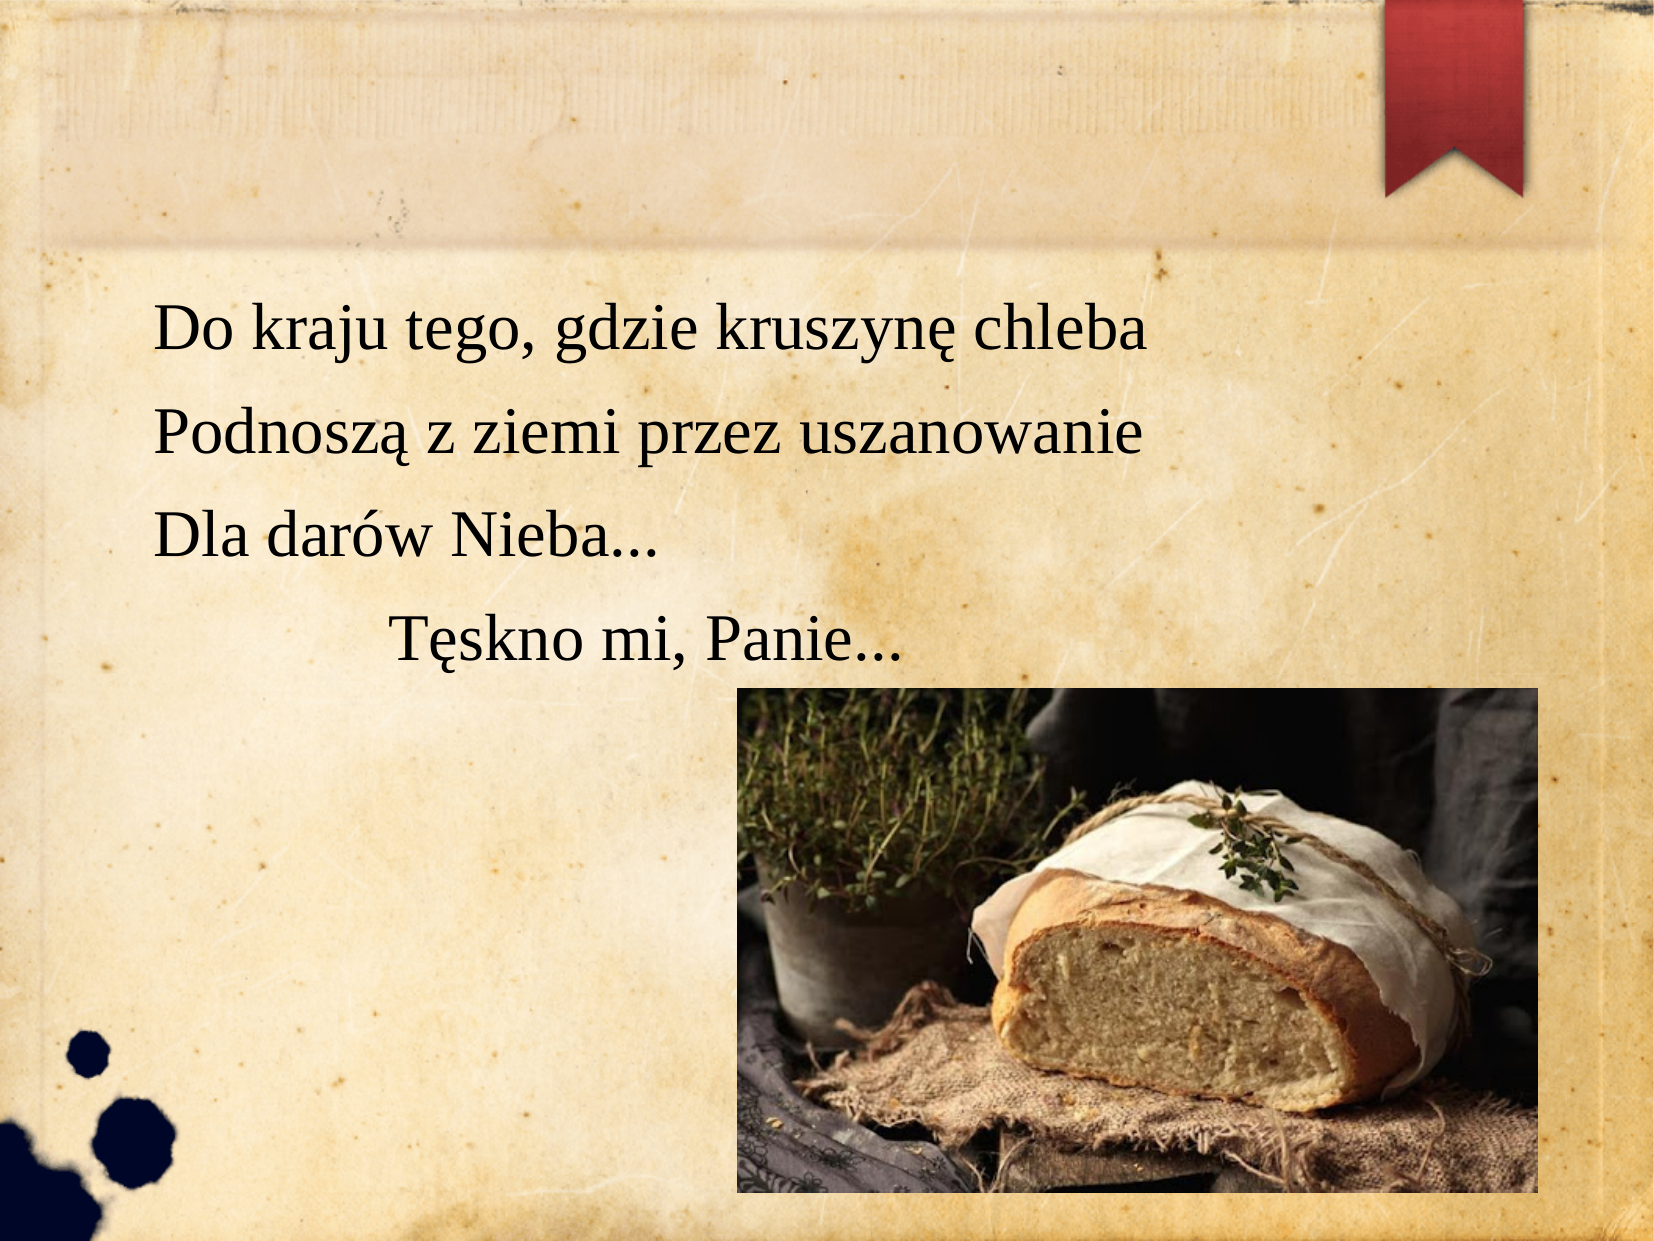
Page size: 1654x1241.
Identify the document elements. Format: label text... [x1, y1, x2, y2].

list Do kraju tego, gdzie kruszynę chleba Podnoszą z ziemi przez uszanowanie Dla darów Nieba... Tęskno mi, Panie... [82, 290, 1538, 1010]
picture [0, 0, 1654, 1241]
